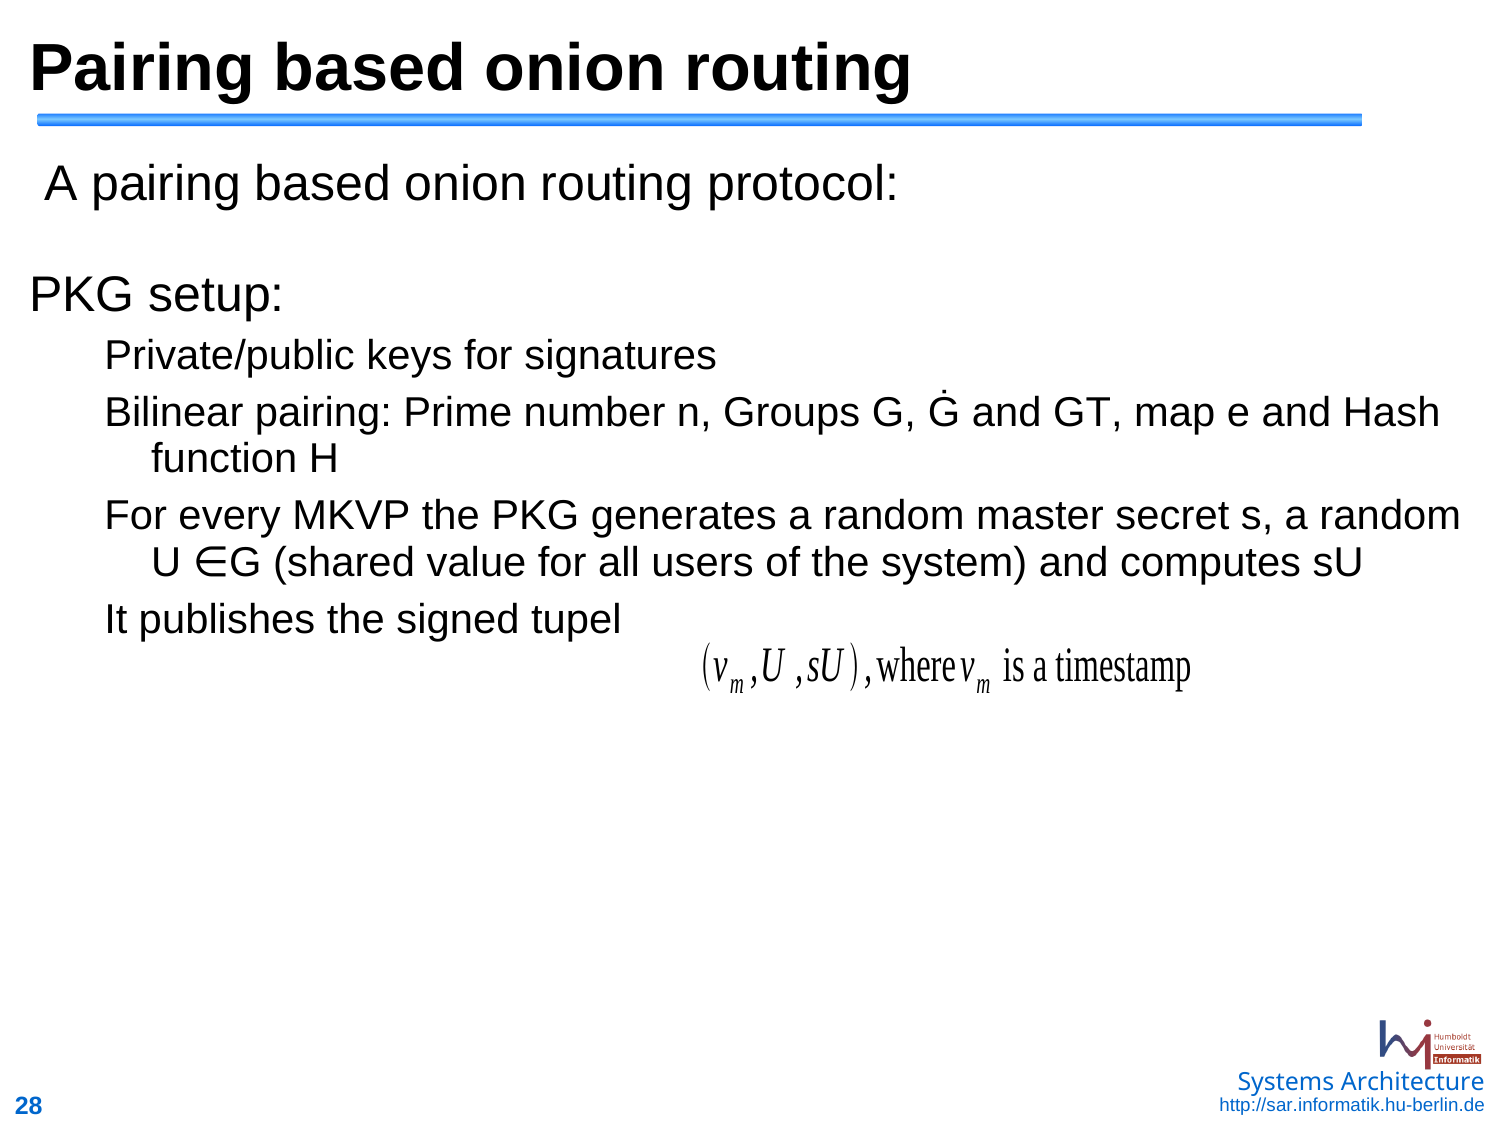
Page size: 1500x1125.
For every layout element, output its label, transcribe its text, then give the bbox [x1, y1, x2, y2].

picture [1376, 1034, 1483, 1071]
text_box A pairing based onion routing protocol: [29, 147, 1500, 219]
chart [693, 637, 1201, 702]
list PKG setup: Private/public keys for signatures Bilinear pairing: Prime number n, Groups G, Ġ and GT, map e and Hash function H For every MKVP the PKG generates a random master secret s, a random U ∈G (shared value for all users of the system) and computes sU It publishes the signed tupel [29, 265, 1500, 1034]
title Pairing based onion routing [29, 19, 1500, 115]
